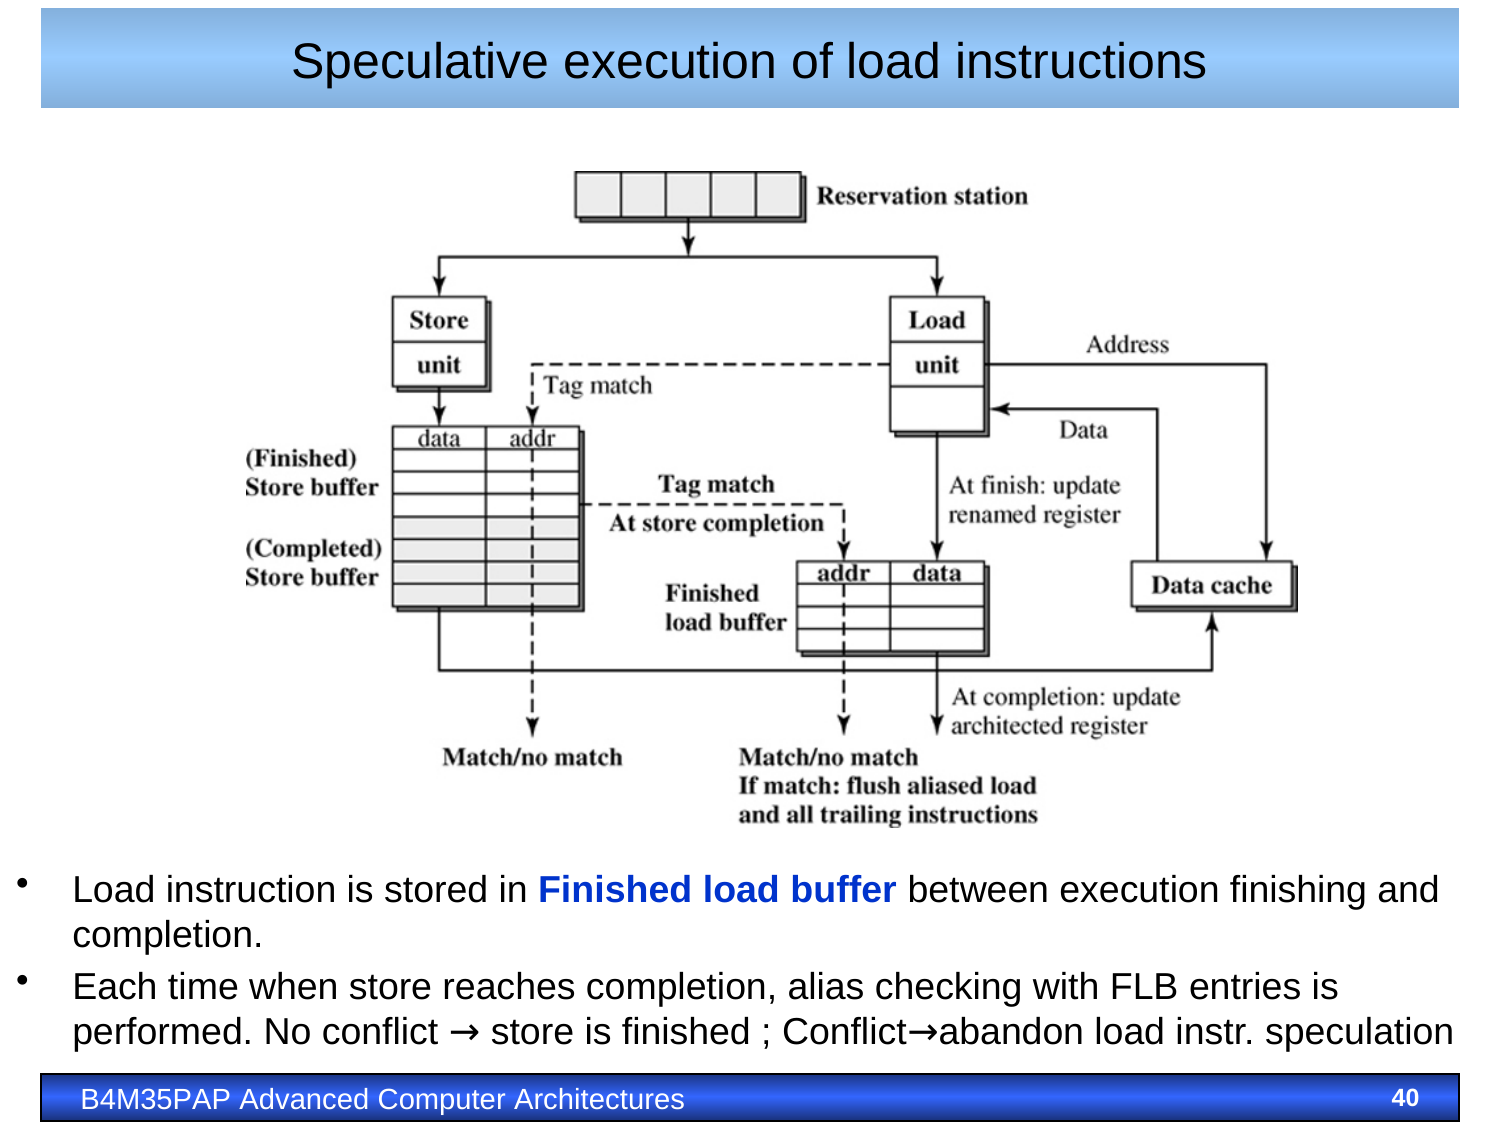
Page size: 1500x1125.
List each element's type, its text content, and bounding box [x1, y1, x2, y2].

picture [246, 171, 1298, 828]
text_box Load instruction is stored in Finished load buffer between execution finishing and completion. Each time when store reaches completion, alias checking with FLB entries is performed. No conflict → store is finished ; Conflict→abandon load instr. speculation [0, 857, 1488, 1006]
title Speculative execution of load instructions [41, 8, 1459, 108]
